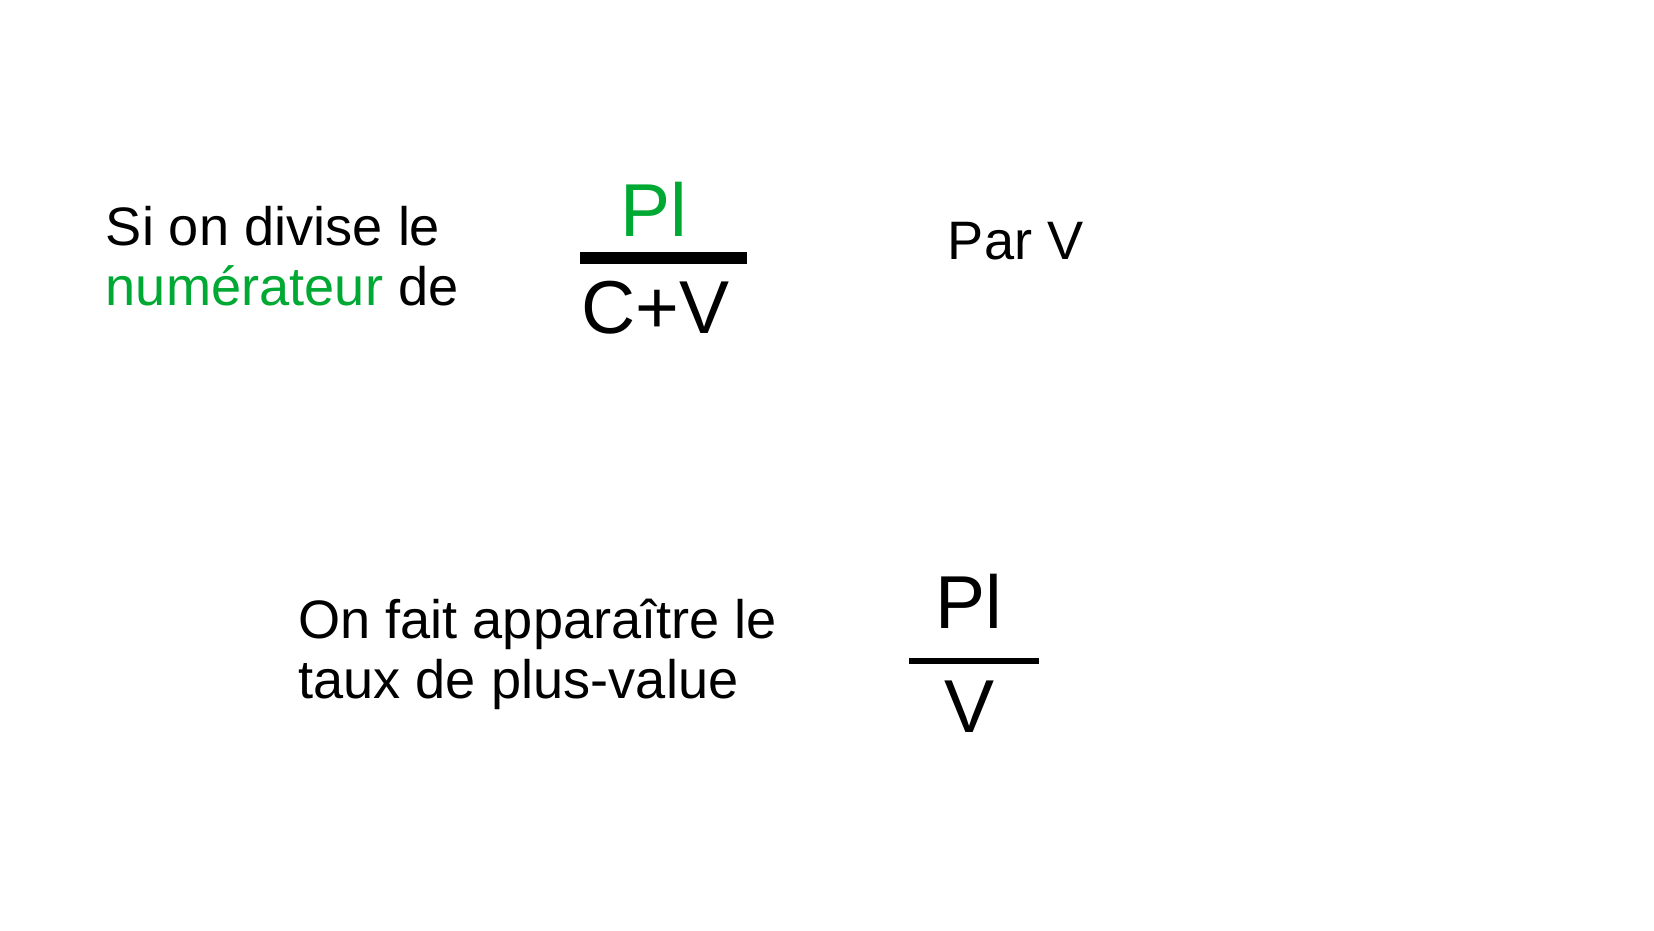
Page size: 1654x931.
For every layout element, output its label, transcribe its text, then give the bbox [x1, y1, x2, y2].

text_box Pl [605, 161, 851, 317]
text_box V [929, 664, 1027, 756]
text_box Si on divise le numérateur de [91, 188, 520, 386]
text_box On fait apparaître le taux de plus-value [283, 581, 898, 839]
text_box Par V [933, 202, 1147, 308]
text_box C+V [566, 257, 812, 414]
text_box Pl [920, 553, 1040, 653]
